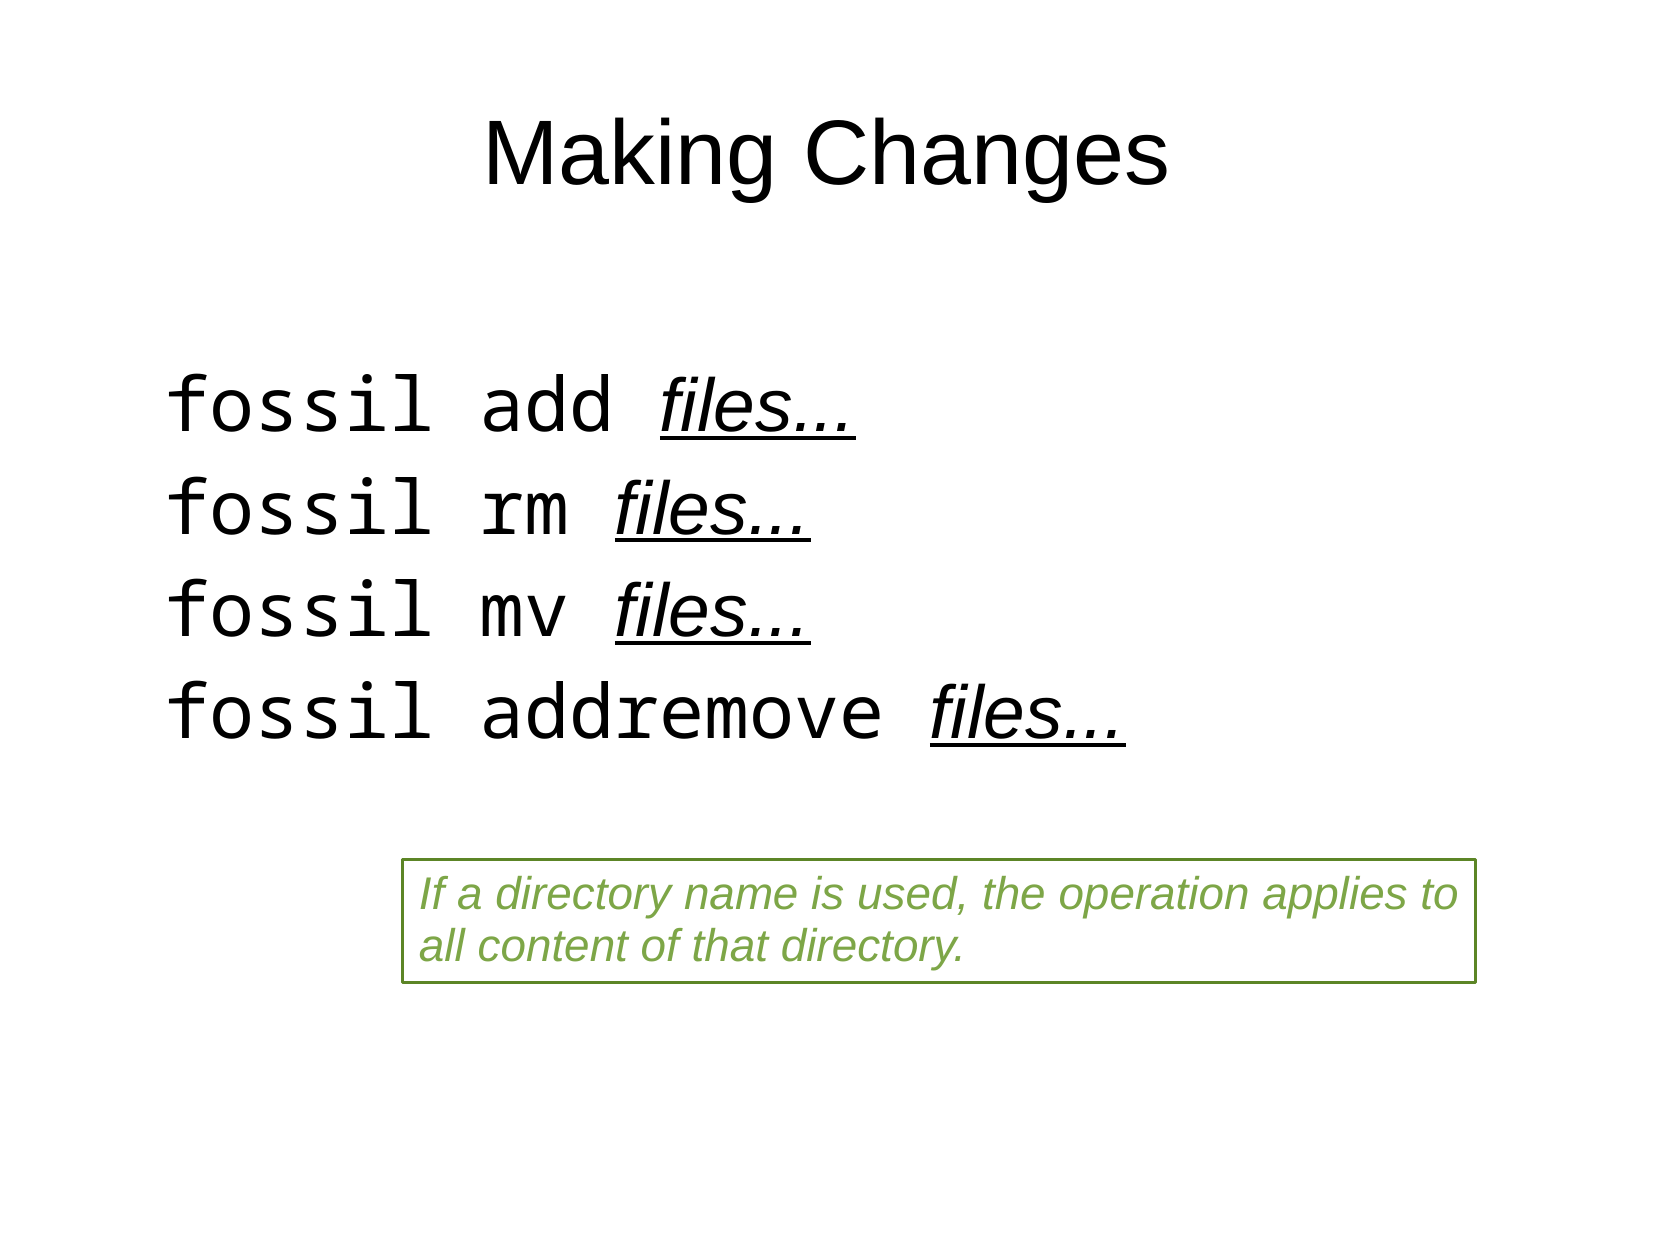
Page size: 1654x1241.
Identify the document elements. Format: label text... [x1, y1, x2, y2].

text_box fossil add files... fossil rm files... fossil mv files... fossil addremove files... [149, 344, 1141, 705]
text_box If a directory name is used, the operation applies to all content of that directory. [402, 859, 1475, 983]
title Making Changes [82, 49, 1571, 257]
